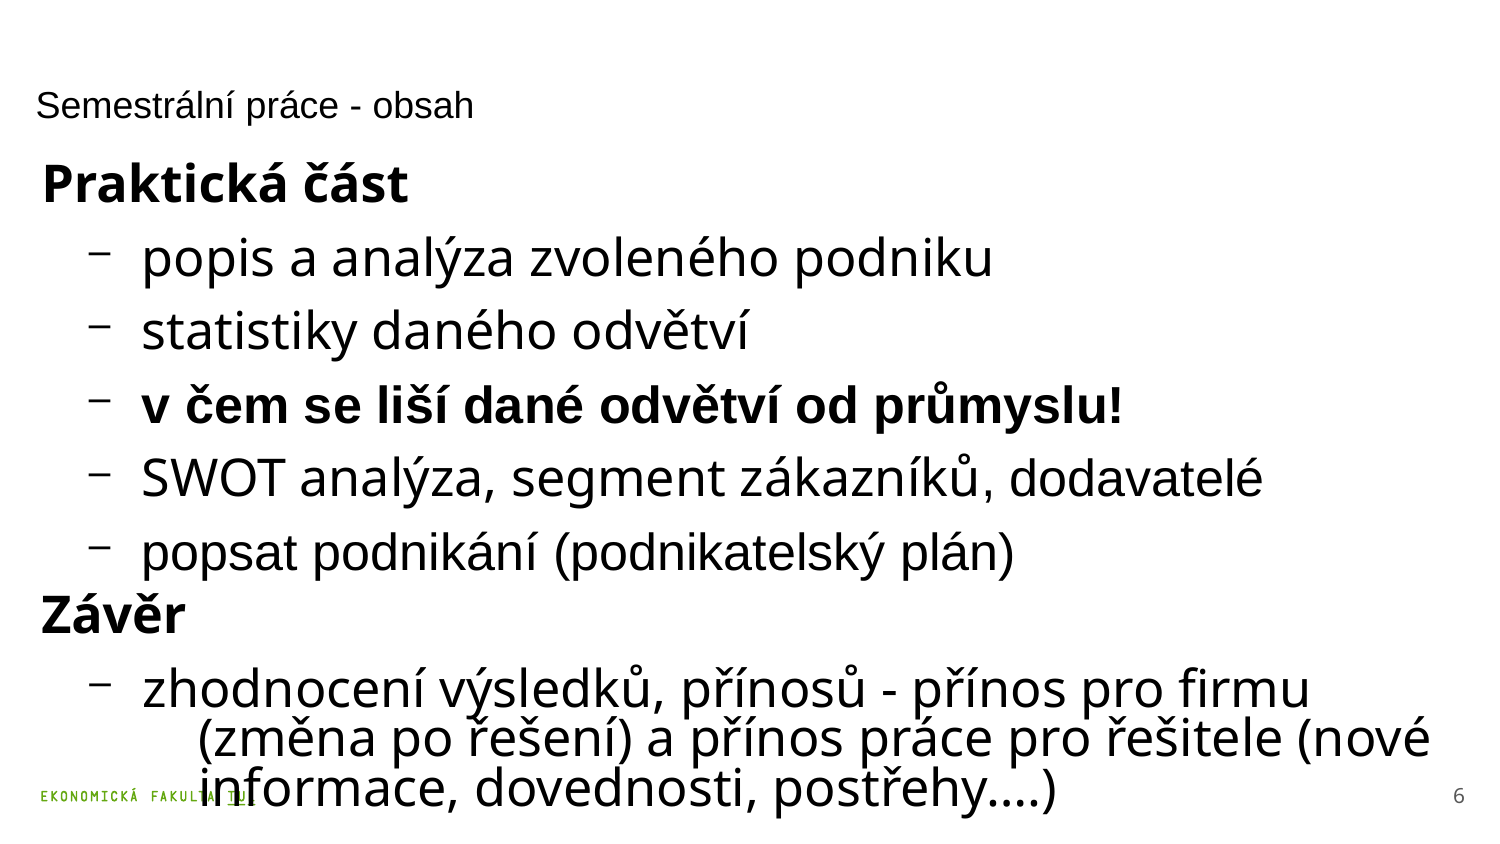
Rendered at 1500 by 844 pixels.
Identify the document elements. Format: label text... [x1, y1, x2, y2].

list Praktická část popis a analýza zvoleného podniku statistiky daného odvětví v čem se liší dané odvětví od průmyslu! SWOT analýza, segment zákazníků, dodavatelé popsat podnikání (podnikatelský plán) Závěr zhodnocení výsledků, přínosů - přínos pro firmu (změna po řešení) a přínos práce pro řešitele (nové informace, dovednosti, postřehy….) [0, 147, 1500, 609]
title Semestrální práce - obsah [35, 59, 1500, 147]
